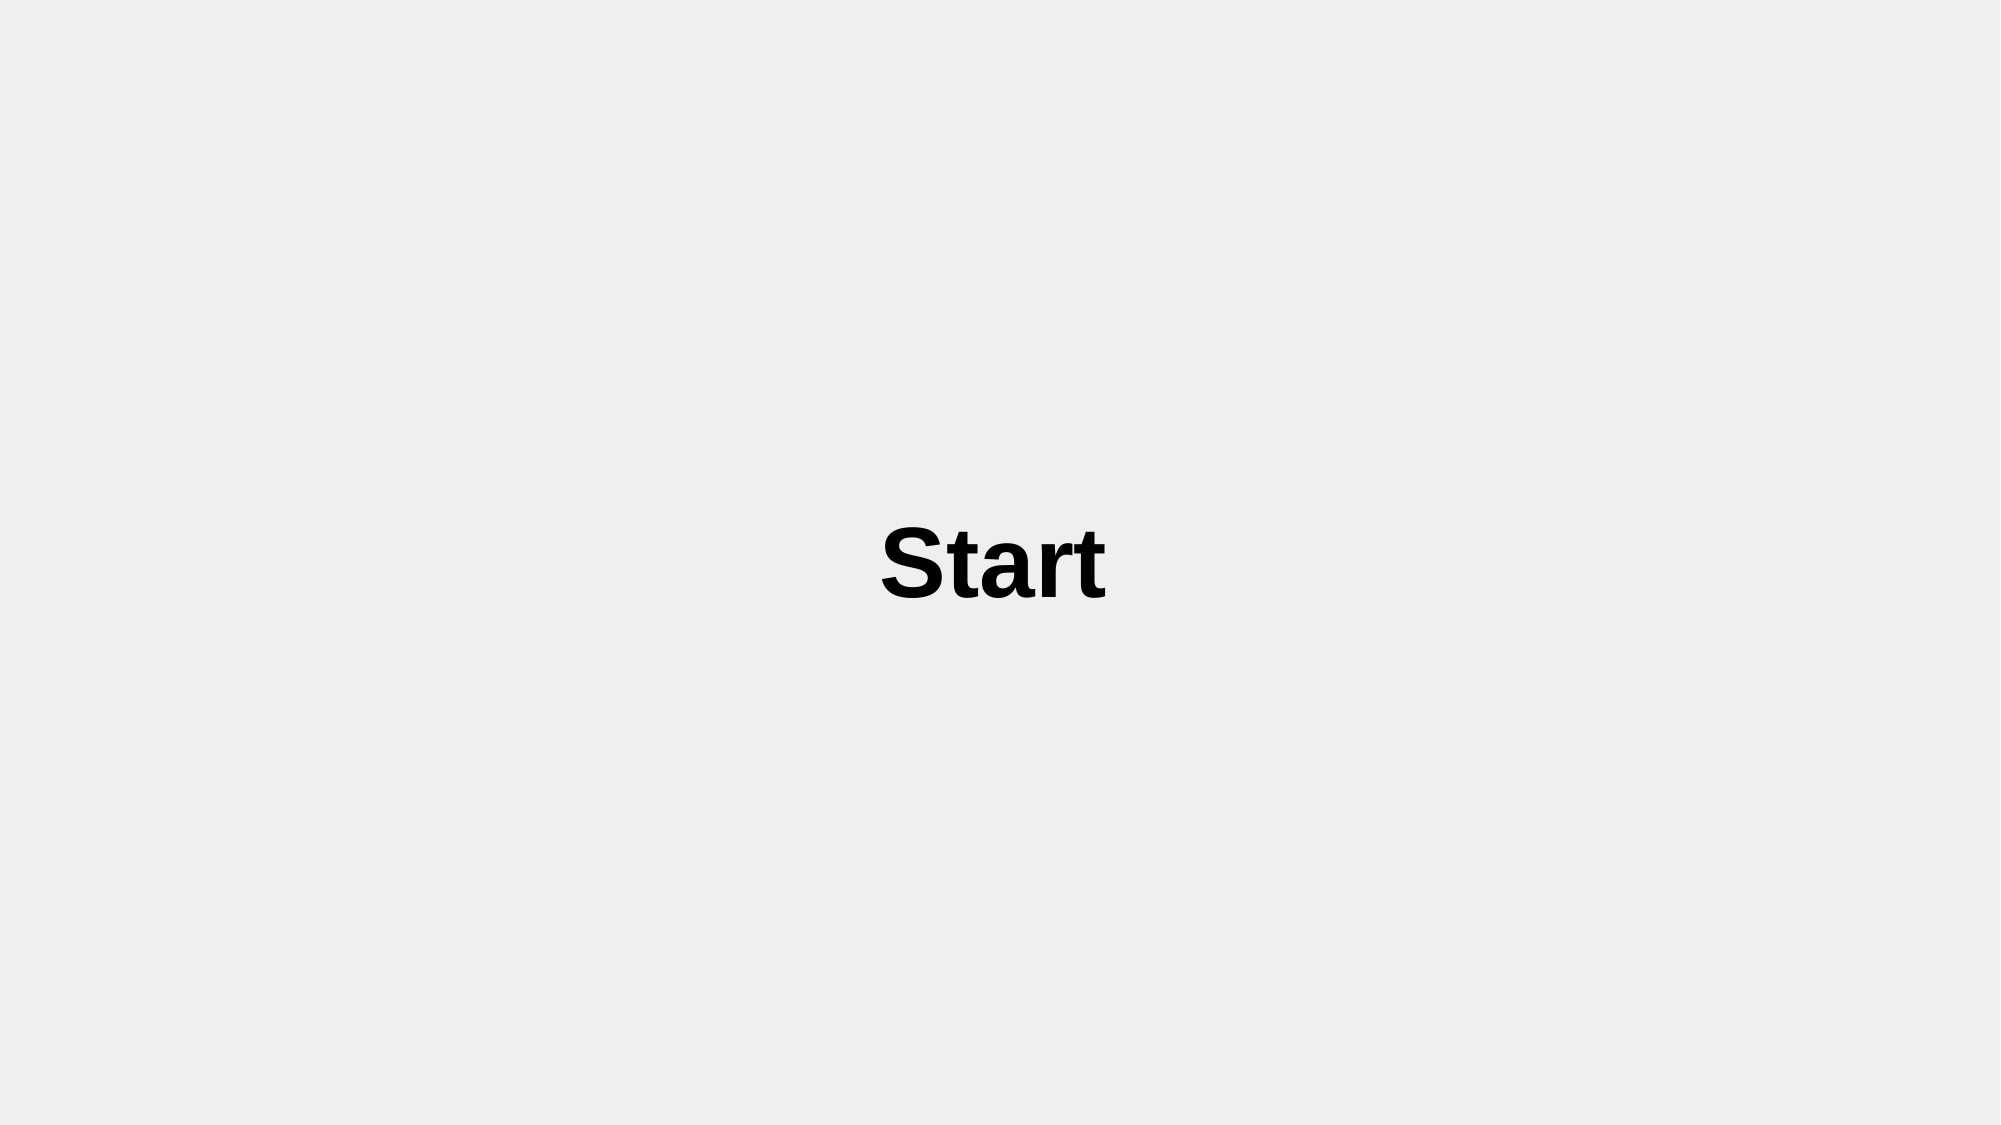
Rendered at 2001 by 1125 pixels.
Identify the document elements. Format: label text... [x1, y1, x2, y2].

text_box Start [825, 412, 1163, 713]
